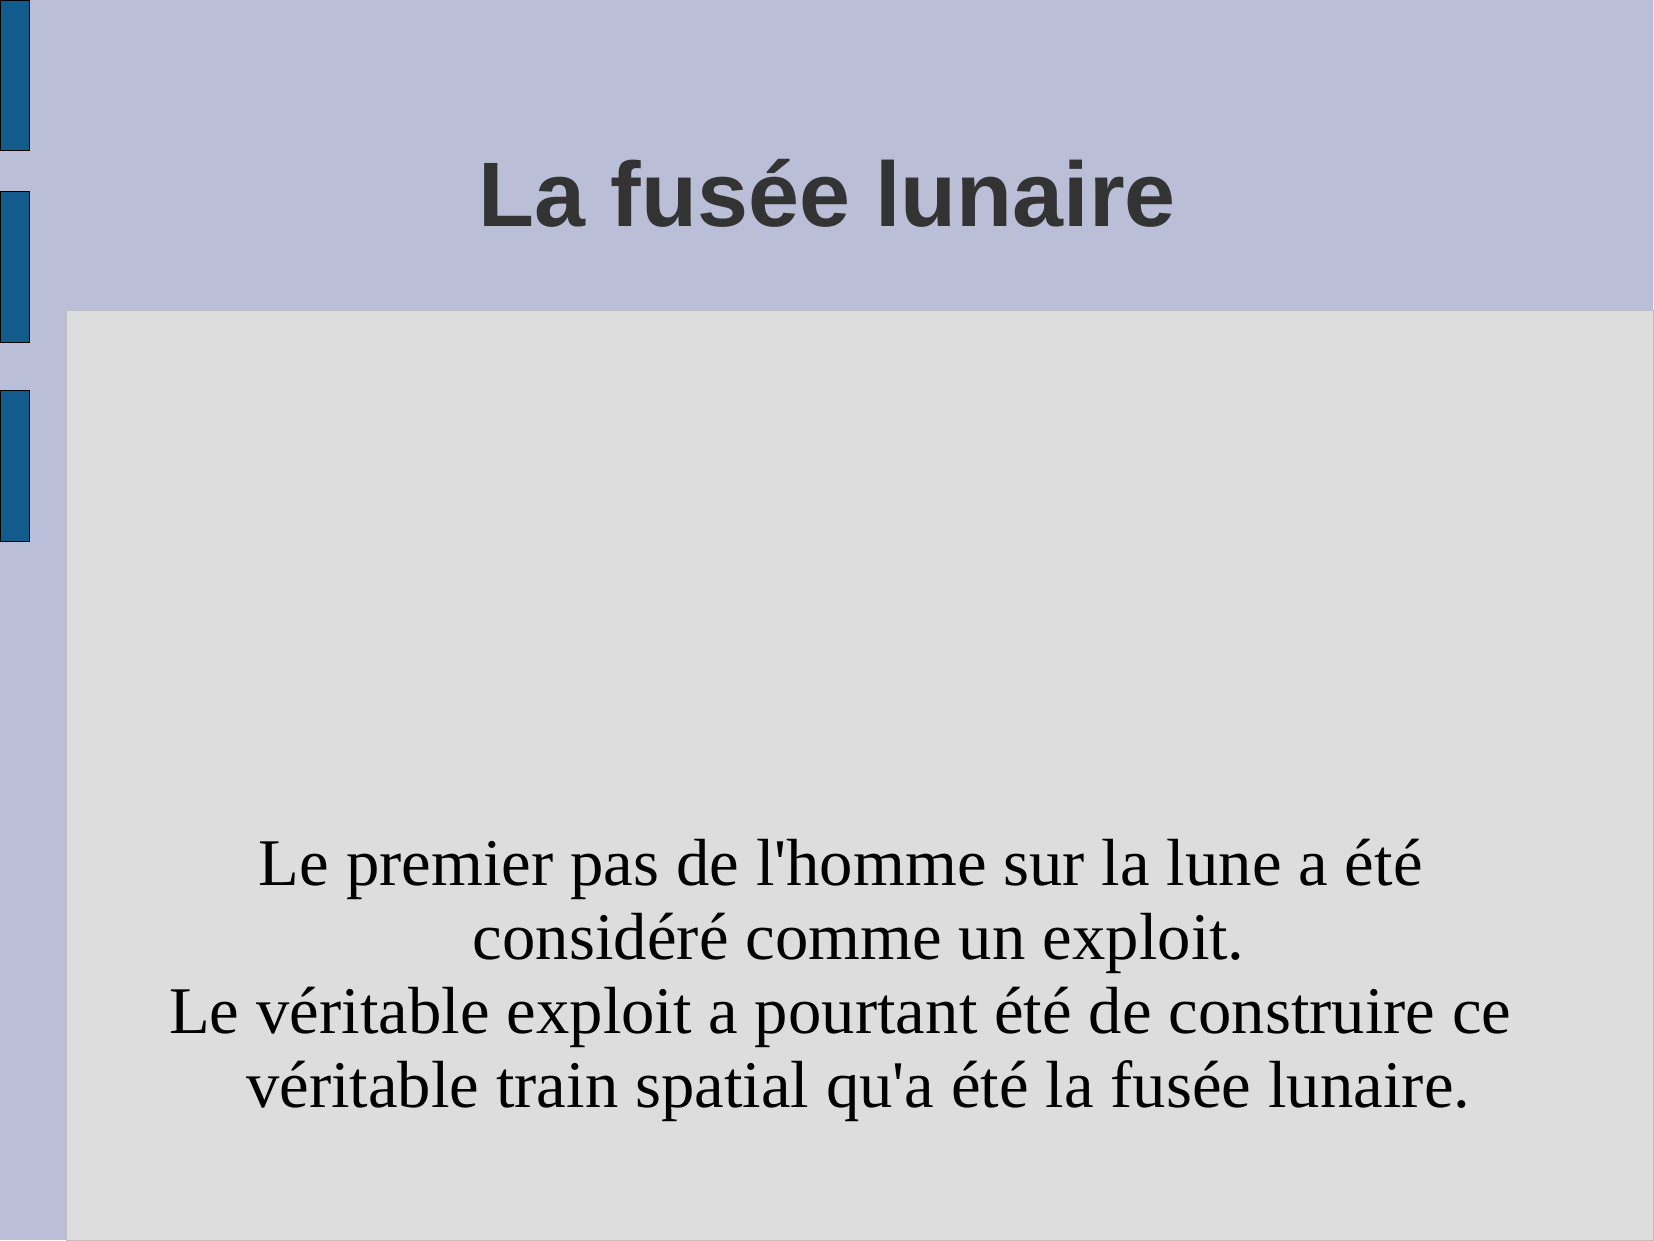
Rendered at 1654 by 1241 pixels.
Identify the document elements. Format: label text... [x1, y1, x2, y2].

title La fusée lunaire [121, 91, 1534, 299]
subtitle Le premier pas de l'homme sur la lune a été considéré comme un exploit. Le véritable exploit a pourtant été de construire ce véritable train spatial qu'a été la fusée lunaire. [118, 797, 1531, 1152]
